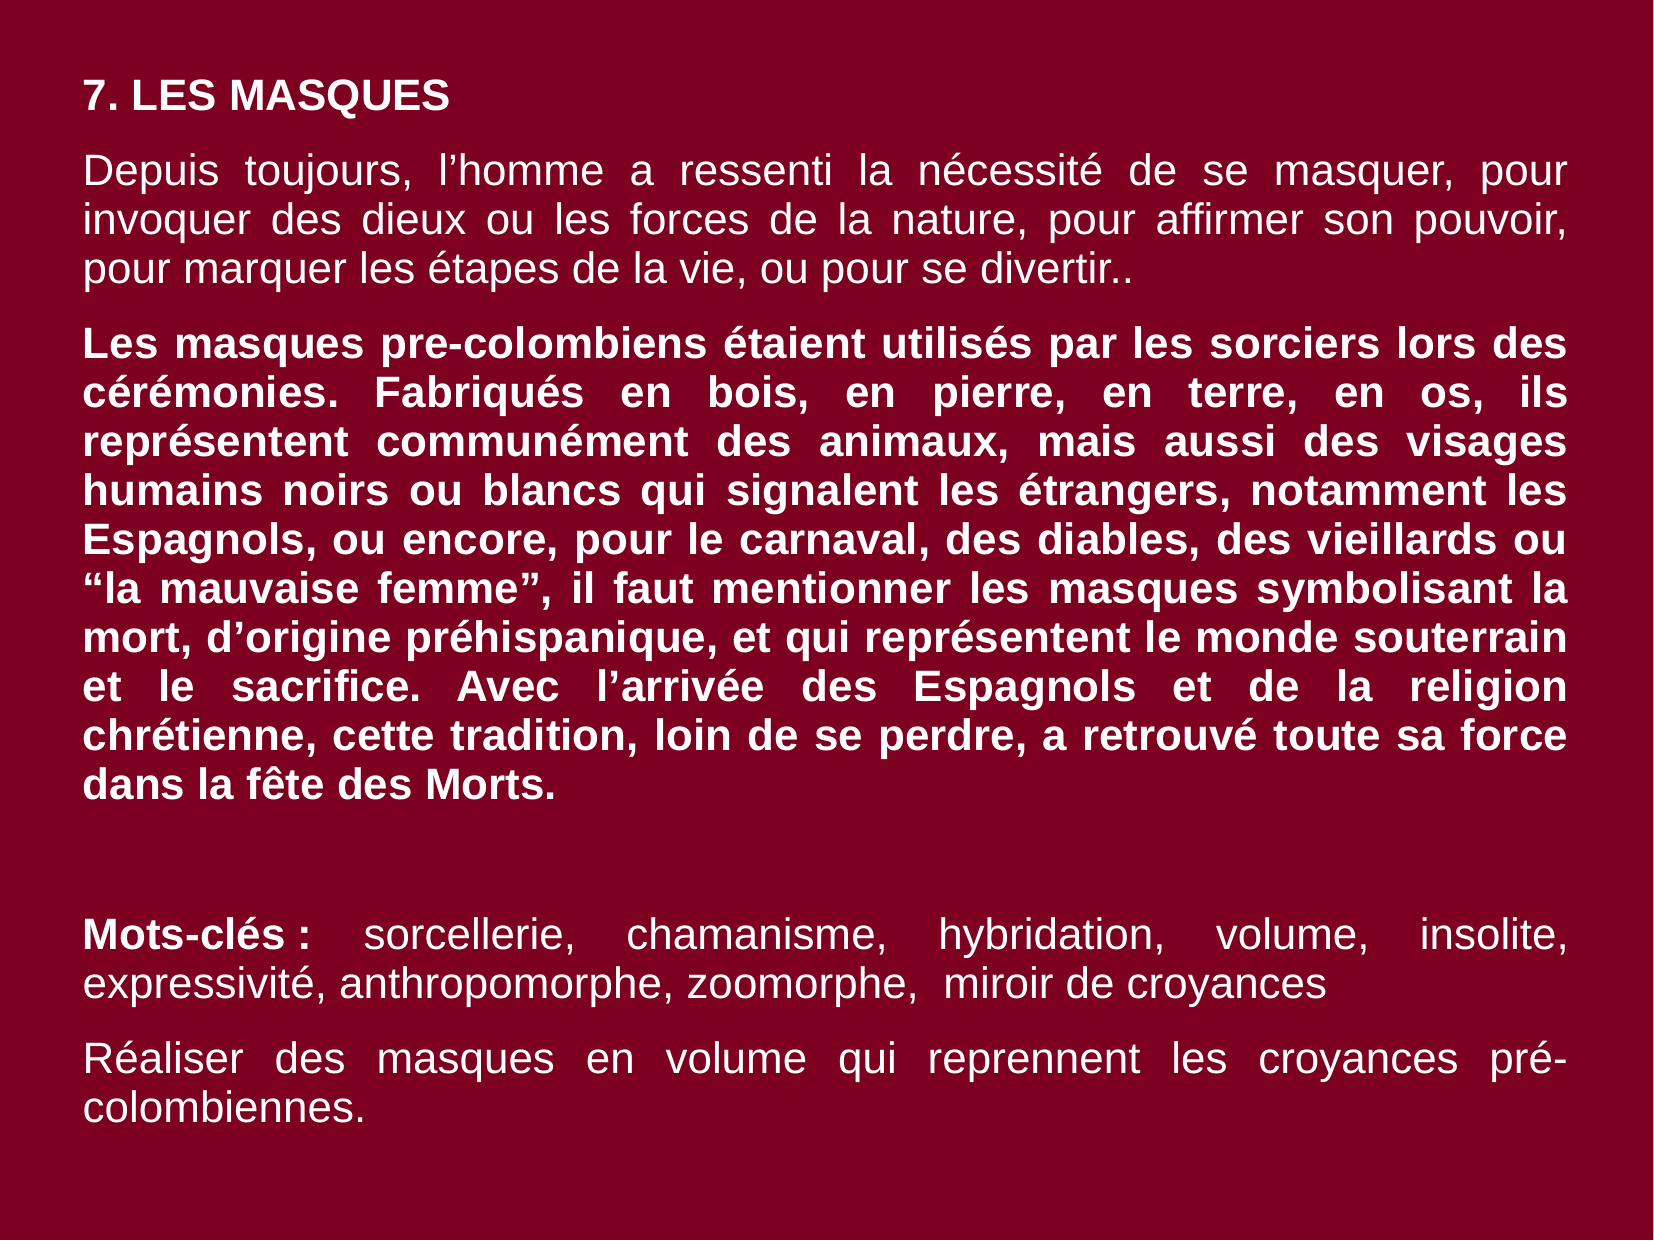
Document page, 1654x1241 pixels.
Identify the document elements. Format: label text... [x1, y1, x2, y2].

list 7. LES MASQUES Depuis toujours, l’homme a ressenti la nécessité de se masquer, pour invoquer des dieux ou les forces de la nature, pour affirmer son pouvoir, pour marquer les étapes de la vie, ou pour se divertir.. Les masques pre-colombiens étaient utilisés par les sorciers lors des cérémonies. Fabriqués en bois, en pierre, en terre, en os, ils représentent communément des animaux, mais aussi des visages humains noirs ou blancs qui signalent les étrangers, notamment les Espagnols, ou encore, pour le carnaval, des diables, des vieillards ou “la mauvaise femme”, il faut mentionner les masques symbolisant la mort, d’origine préhispanique, et qui représentent le monde souterrain et le sacrifice. Avec l’arrivée des Espagnols et de la religion chrétienne, cette tradition, loin de se perdre, a retrouvé toute sa force dans la fête des Morts. Mots-clés : sorcellerie, chamanisme, hybridation, volume, insolite, expressivité, anthropomorphe, zoomorphe, miroir de croyances Réaliser des masques en volume qui reprennent les croyances pré-colombiennes. [82, 70, 1571, 1146]
